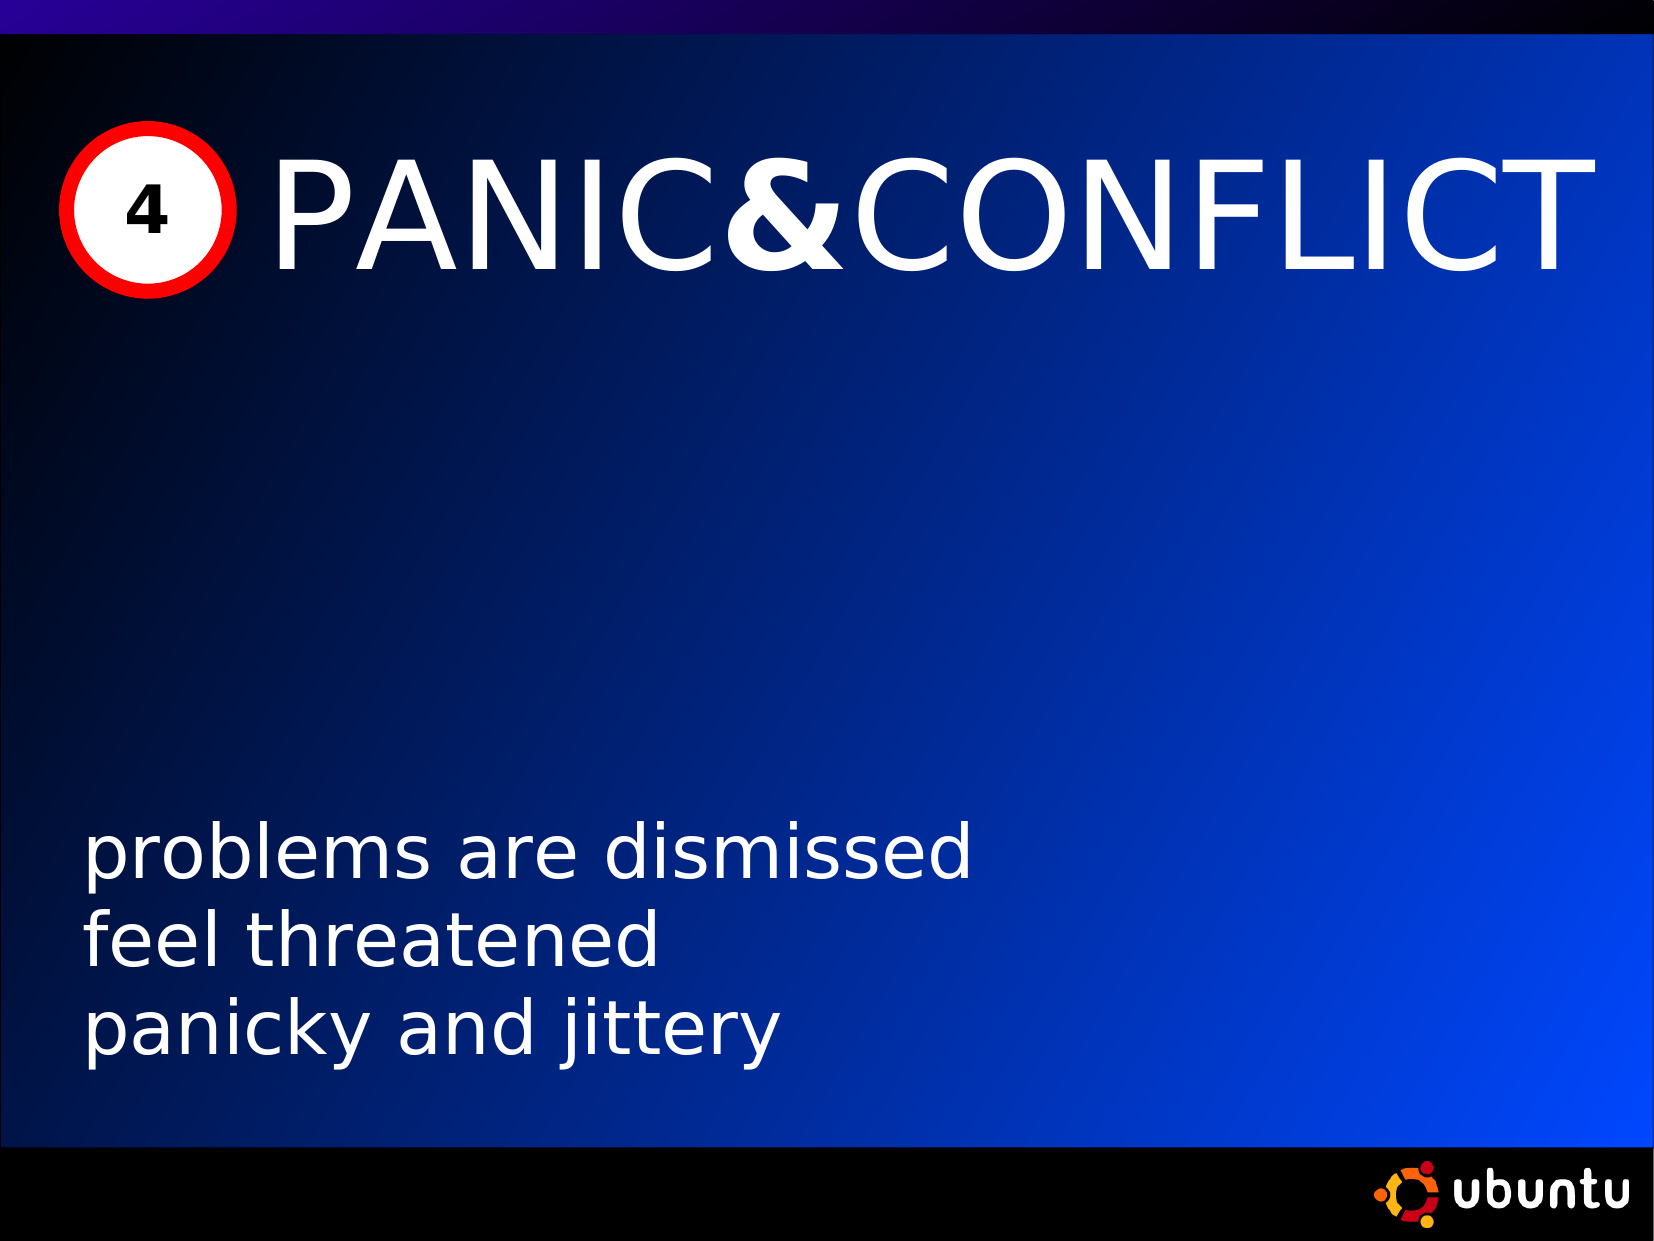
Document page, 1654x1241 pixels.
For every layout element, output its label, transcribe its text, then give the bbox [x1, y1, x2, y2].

text_box PANIC&CONFLICT [265, 128, 1597, 304]
text_box [0, 0, 1654, 1241]
text_box problems are dismissed feel threatened panicky and jittery [82, 807, 977, 1072]
picture [1374, 1161, 1629, 1228]
text_box 4 [66, 128, 230, 292]
